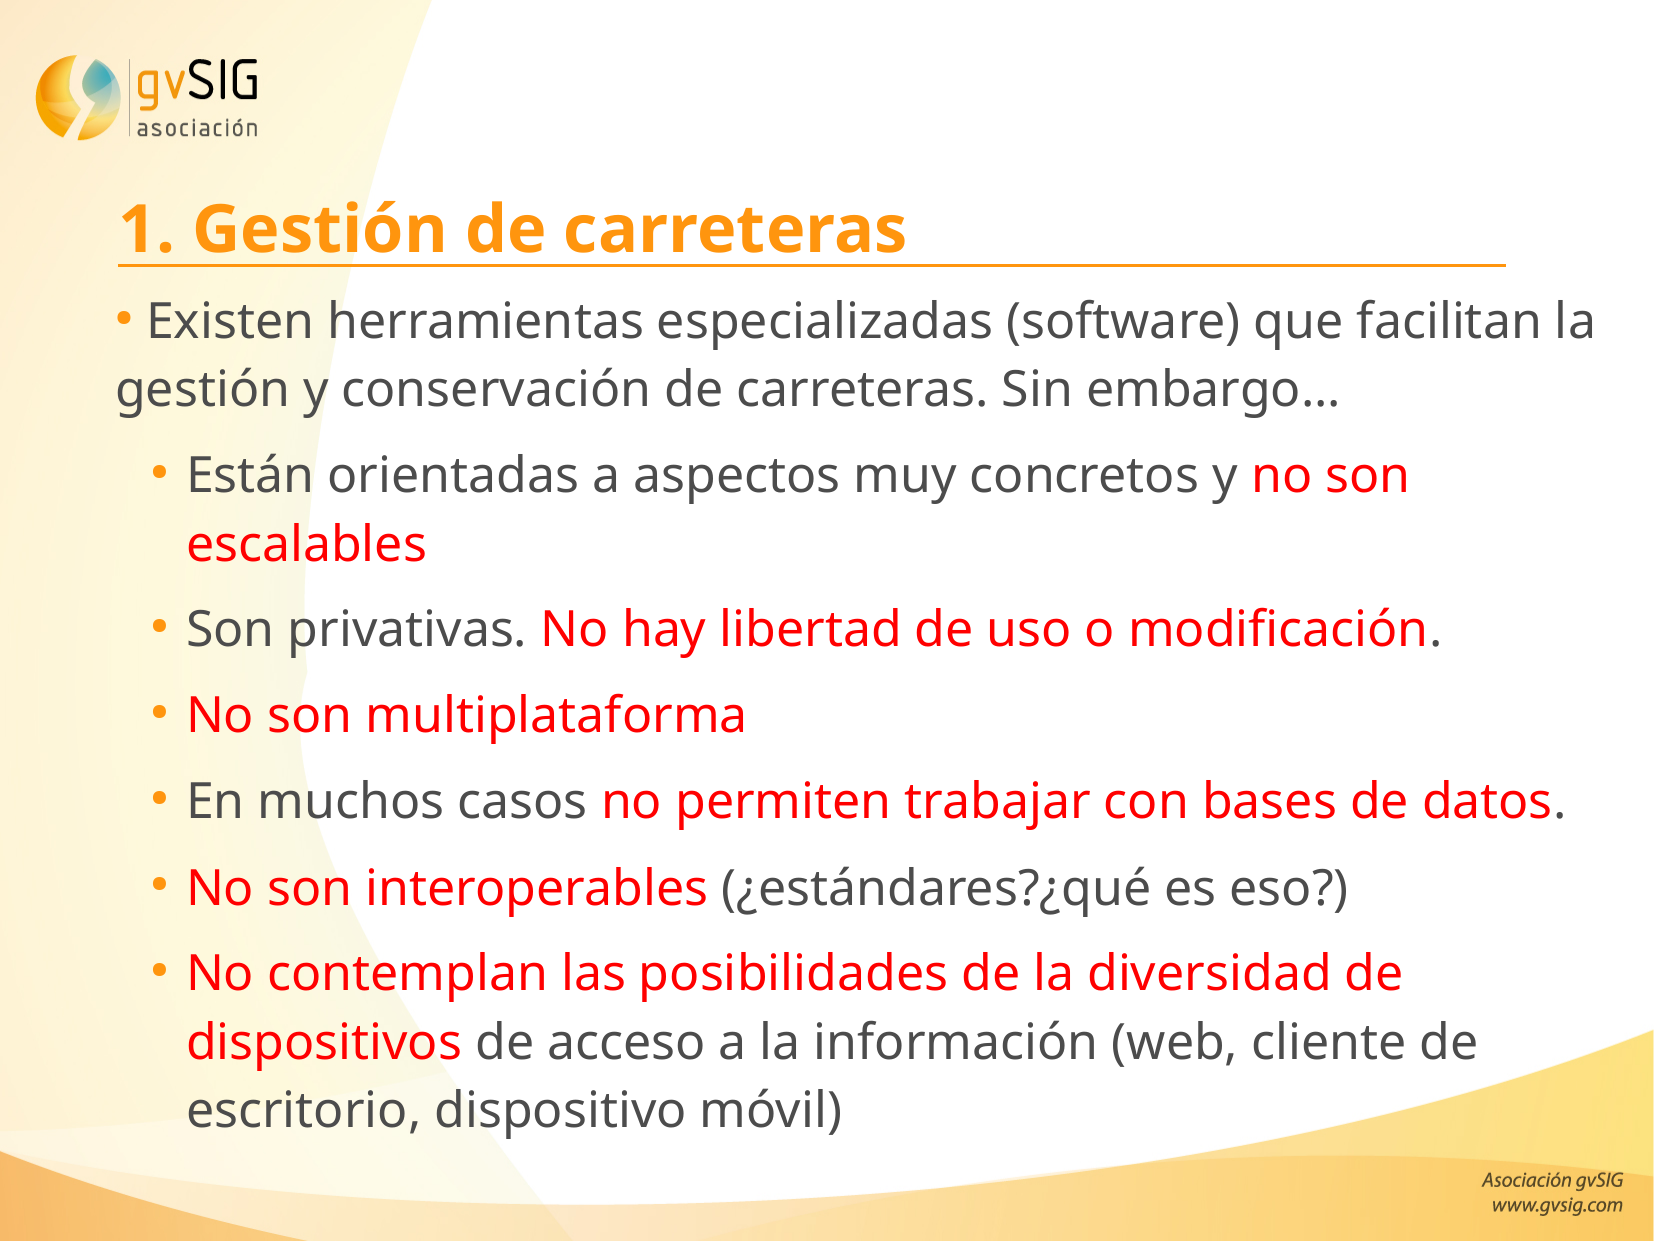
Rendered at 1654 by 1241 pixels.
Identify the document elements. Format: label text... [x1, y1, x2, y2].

text_box Existen herramientas especializadas (software) que facilitan la gestión y conservación de carreteras. Sin embargo... Están orientadas a aspectos muy concretos y no son escalables Son privativas. No hay libertad de uso o modificación. No son multiplataforma En muchos casos no permiten trabajar con bases de datos. No son interoperables (¿estándares?¿qué es eso?) No contemplan las posibilidades de la diversidad de dispositivos de acceso a la información (web, cliente de escritorio, dispositivo móvil) [100, 277, 1625, 1241]
picture [0, 0, 1654, 1241]
title 1. Gestión de carreteras [118, 177, 1607, 276]
